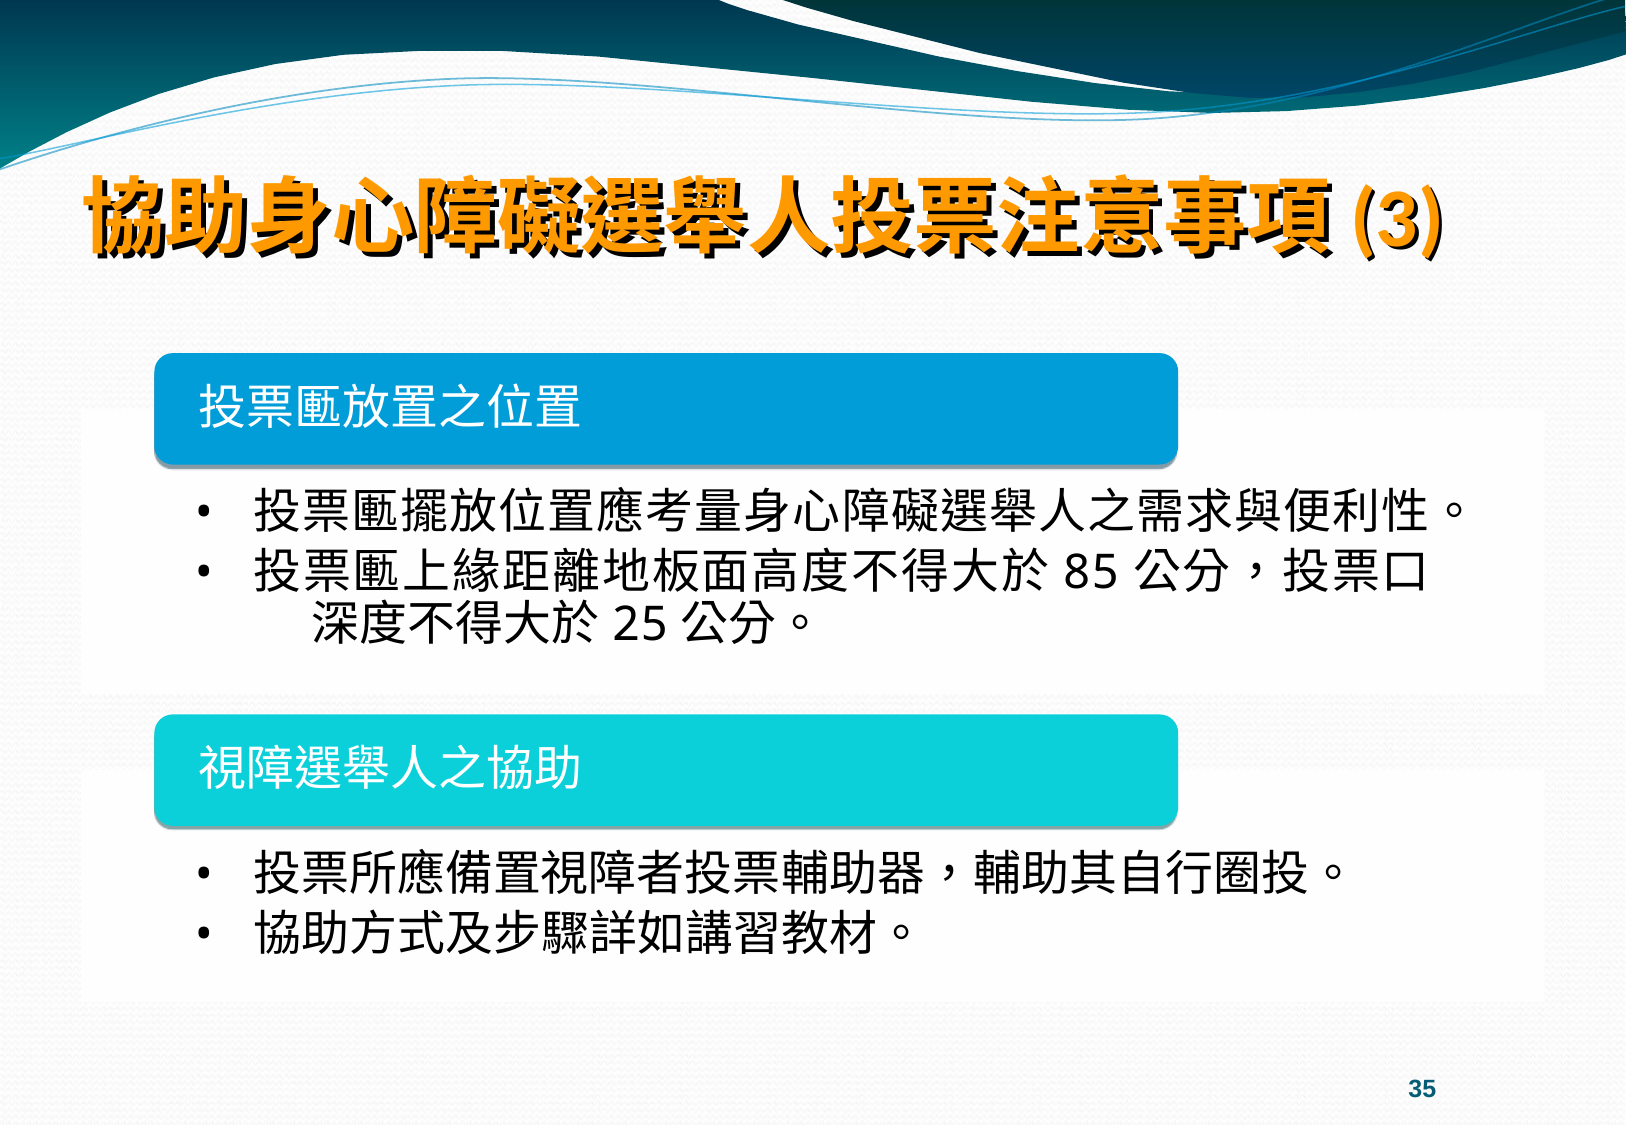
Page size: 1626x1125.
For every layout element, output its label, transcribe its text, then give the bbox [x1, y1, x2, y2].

text_box 35 [1408, 1042, 1544, 1103]
text_box 投票匭擺放位置應考量身心障礙選舉人之需求與便利性。 投票匭上緣距離地板面高度不得大於85公分，投票口深度不得大於25公分。 [81, 408, 1544, 695]
text_box 視障選舉人之協助 [154, 714, 1179, 826]
text_box 投票所應備置視障者投票輔助器，輔助其自行圈投。 協助方式及步驟詳如講習教材。 [81, 770, 1544, 1002]
text_box 投票匭放置之位置 [154, 353, 1179, 465]
title 協助身心障礙選舉人投票注意事項(3) [81, 115, 1544, 304]
